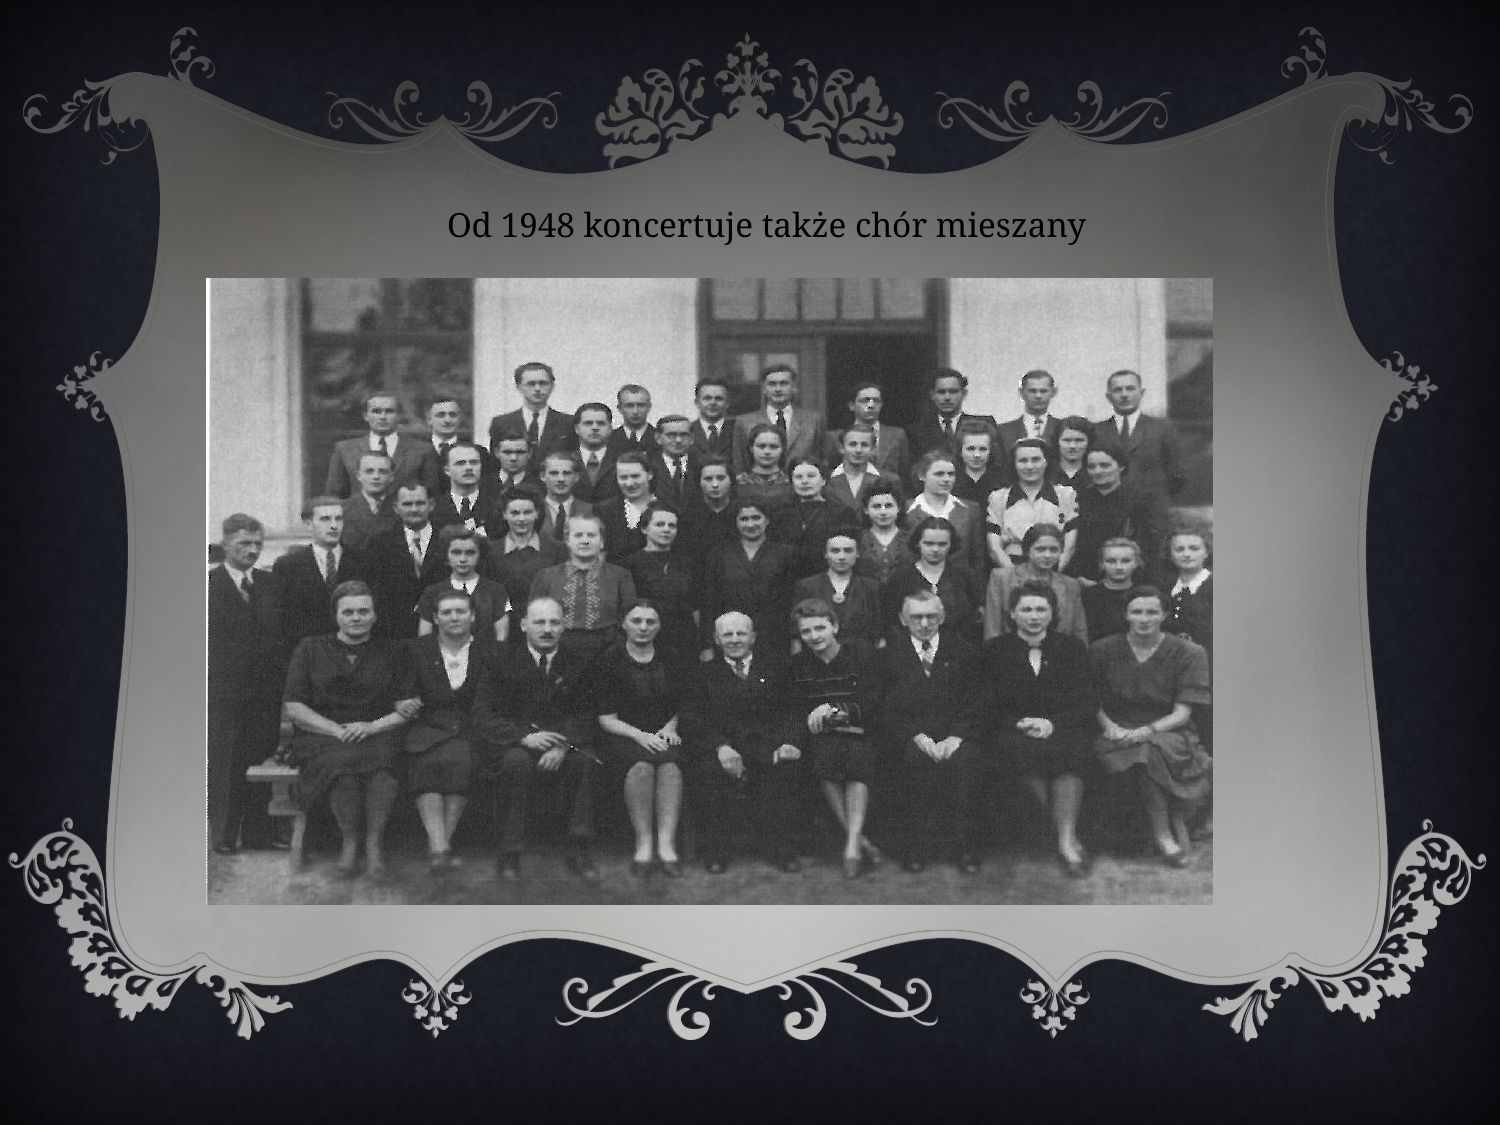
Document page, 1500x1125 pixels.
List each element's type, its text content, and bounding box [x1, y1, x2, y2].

picture [0, 0, 1500, 1125]
title Od 1948 koncertuje także chór mieszany [242, 196, 1293, 274]
